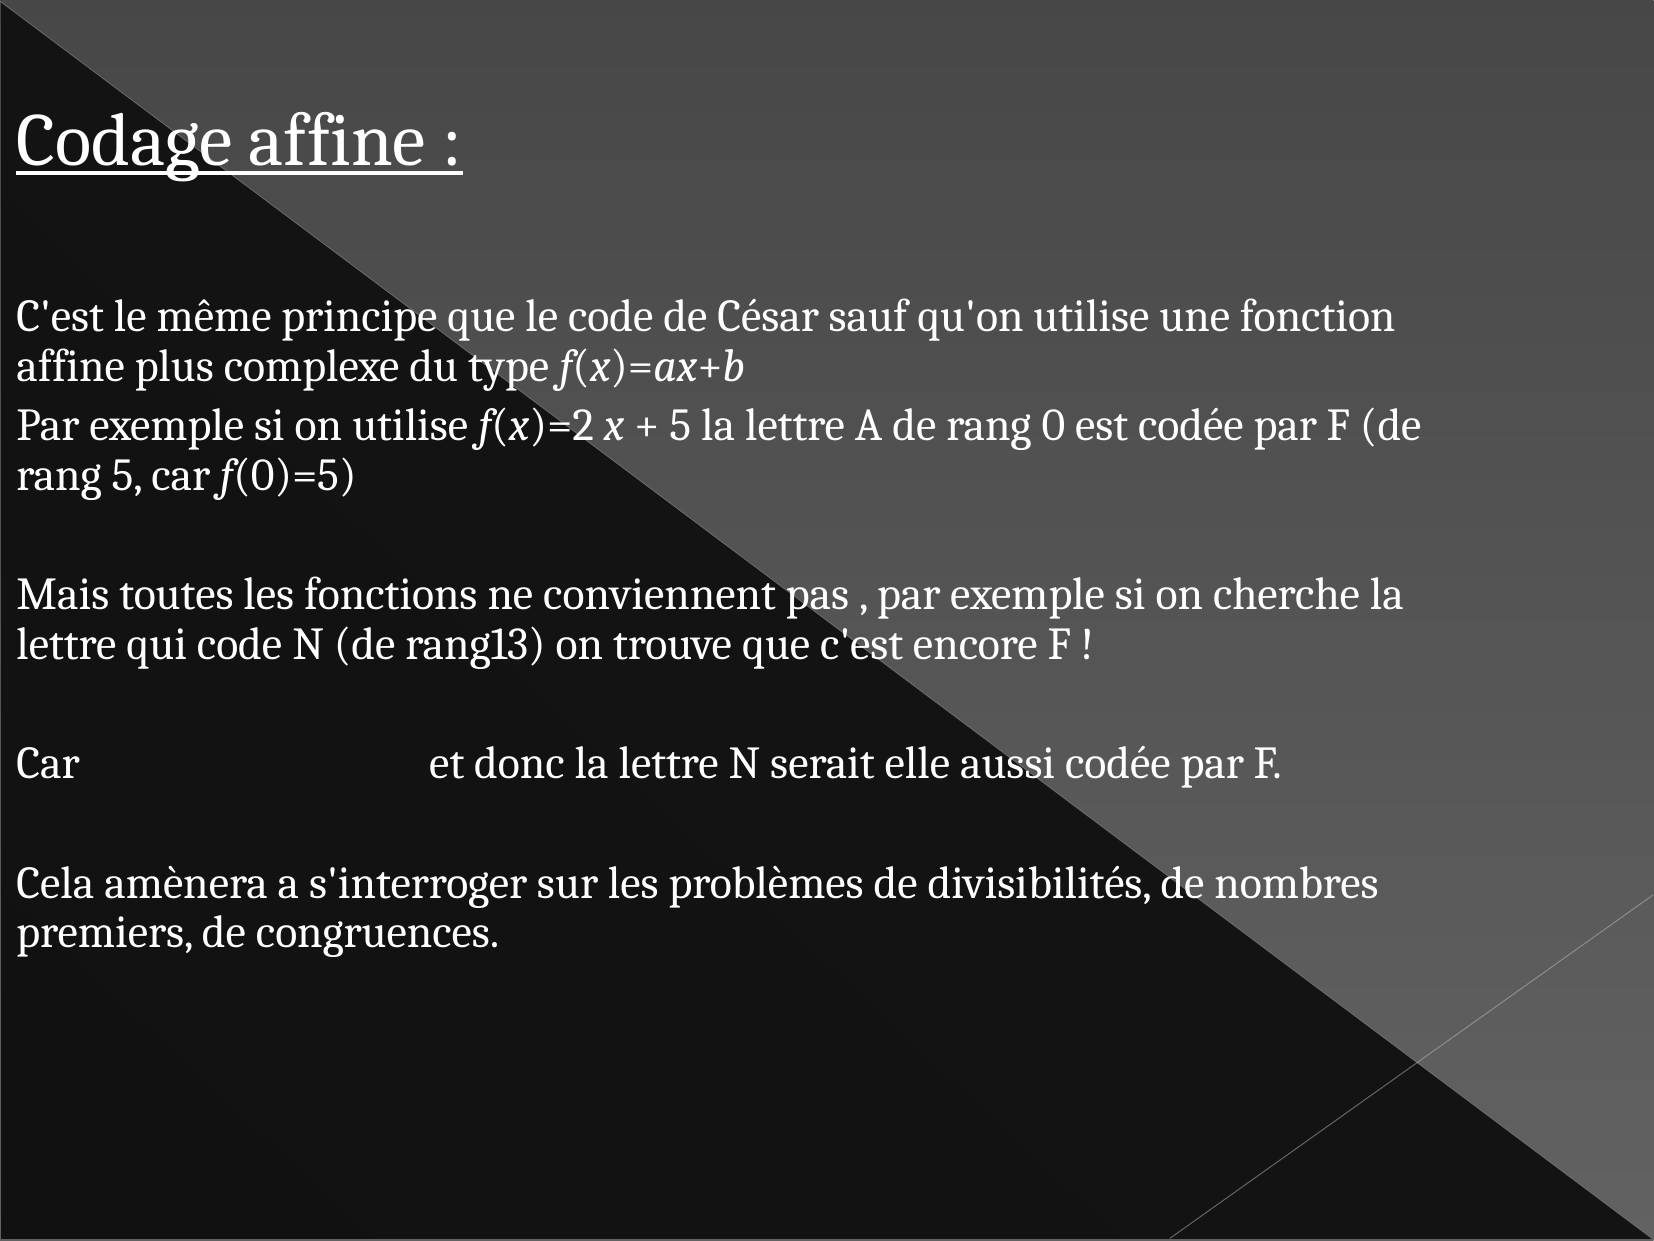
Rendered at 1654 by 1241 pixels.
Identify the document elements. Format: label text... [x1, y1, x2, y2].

subtitle Codage affine : C'est le même principe que le code de César sauf qu'on utilise une fonction affine plus complexe du type f(x)=ax+b Par exemple si on utilise f(x)=2 x + 5 la lettre A de rang 0 est codée par F (de rang 5, car f(0)=5) Mais toutes les fonctions ne conviennent pas , par exemple si on cherche la lettre qui code N (de rang13) on trouve que c'est encore F ! Car et donc la lettre N serait elle aussi codée par F. Cela amènera a s'interroger sur les problèmes de divisibilités, de nombres premiers, de congruences. [0, 49, 1489, 1010]
